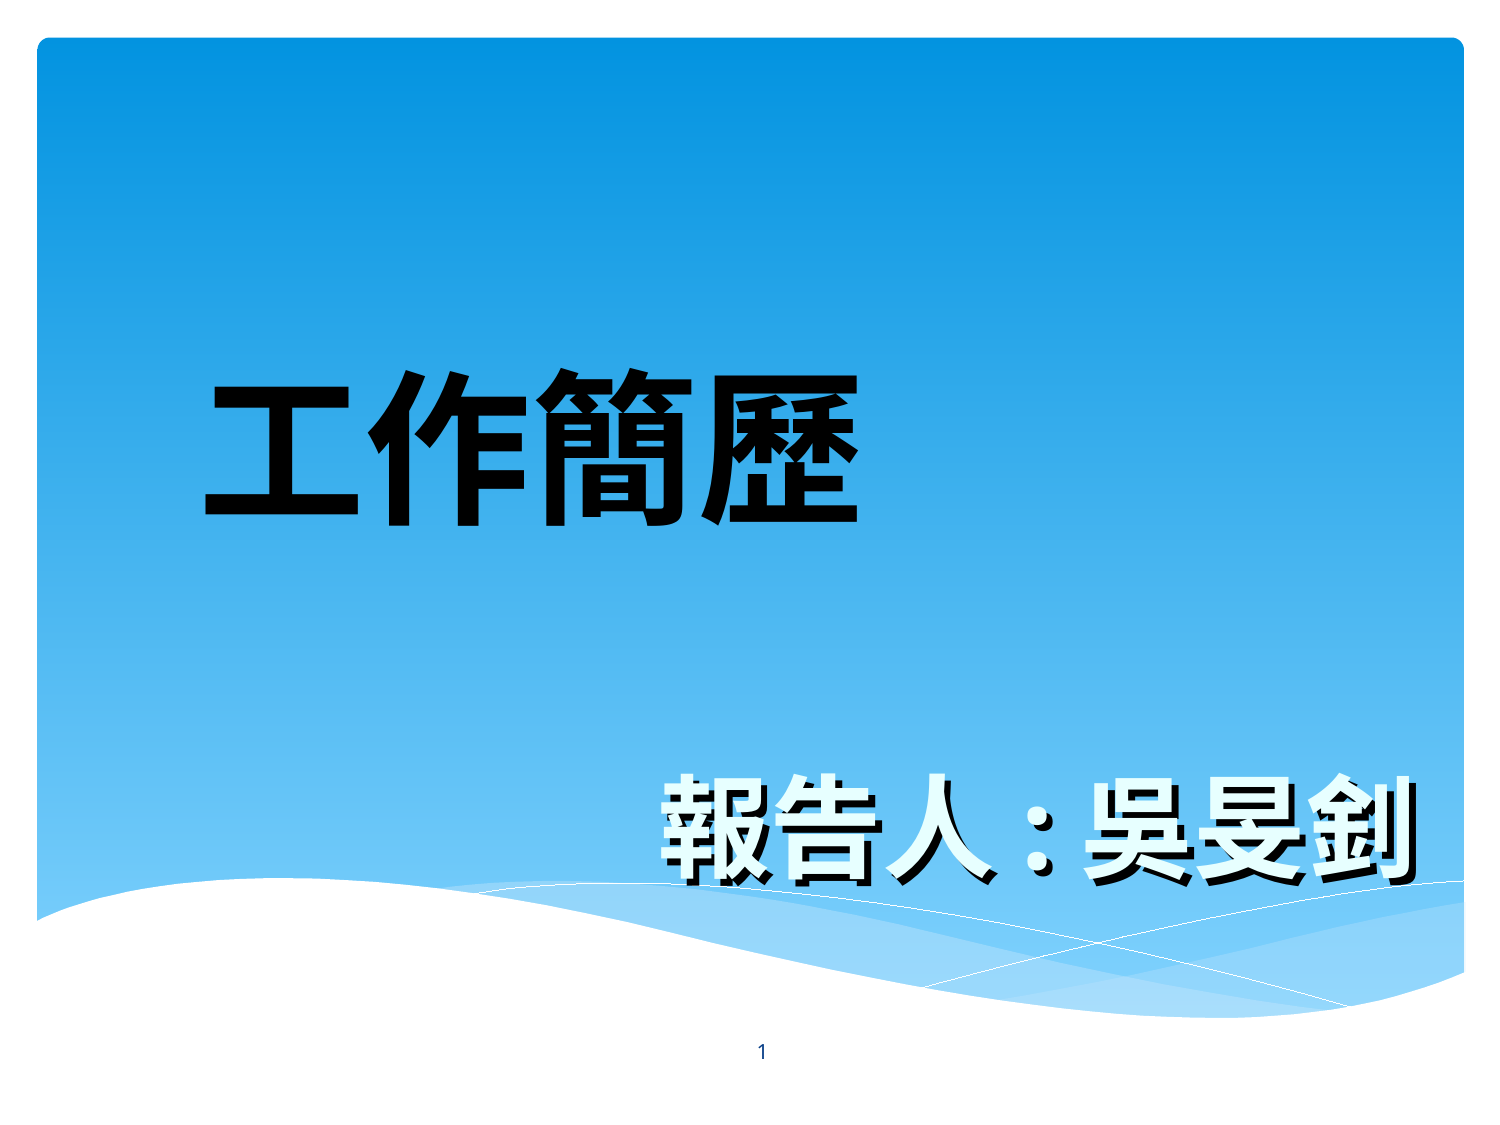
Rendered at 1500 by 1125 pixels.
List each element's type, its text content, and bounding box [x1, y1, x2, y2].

text_box 工作簡歷 [183, 338, 880, 553]
text_box 1 [667, 1023, 858, 1084]
text_box 報告人:吳旻釗 [642, 750, 1433, 900]
